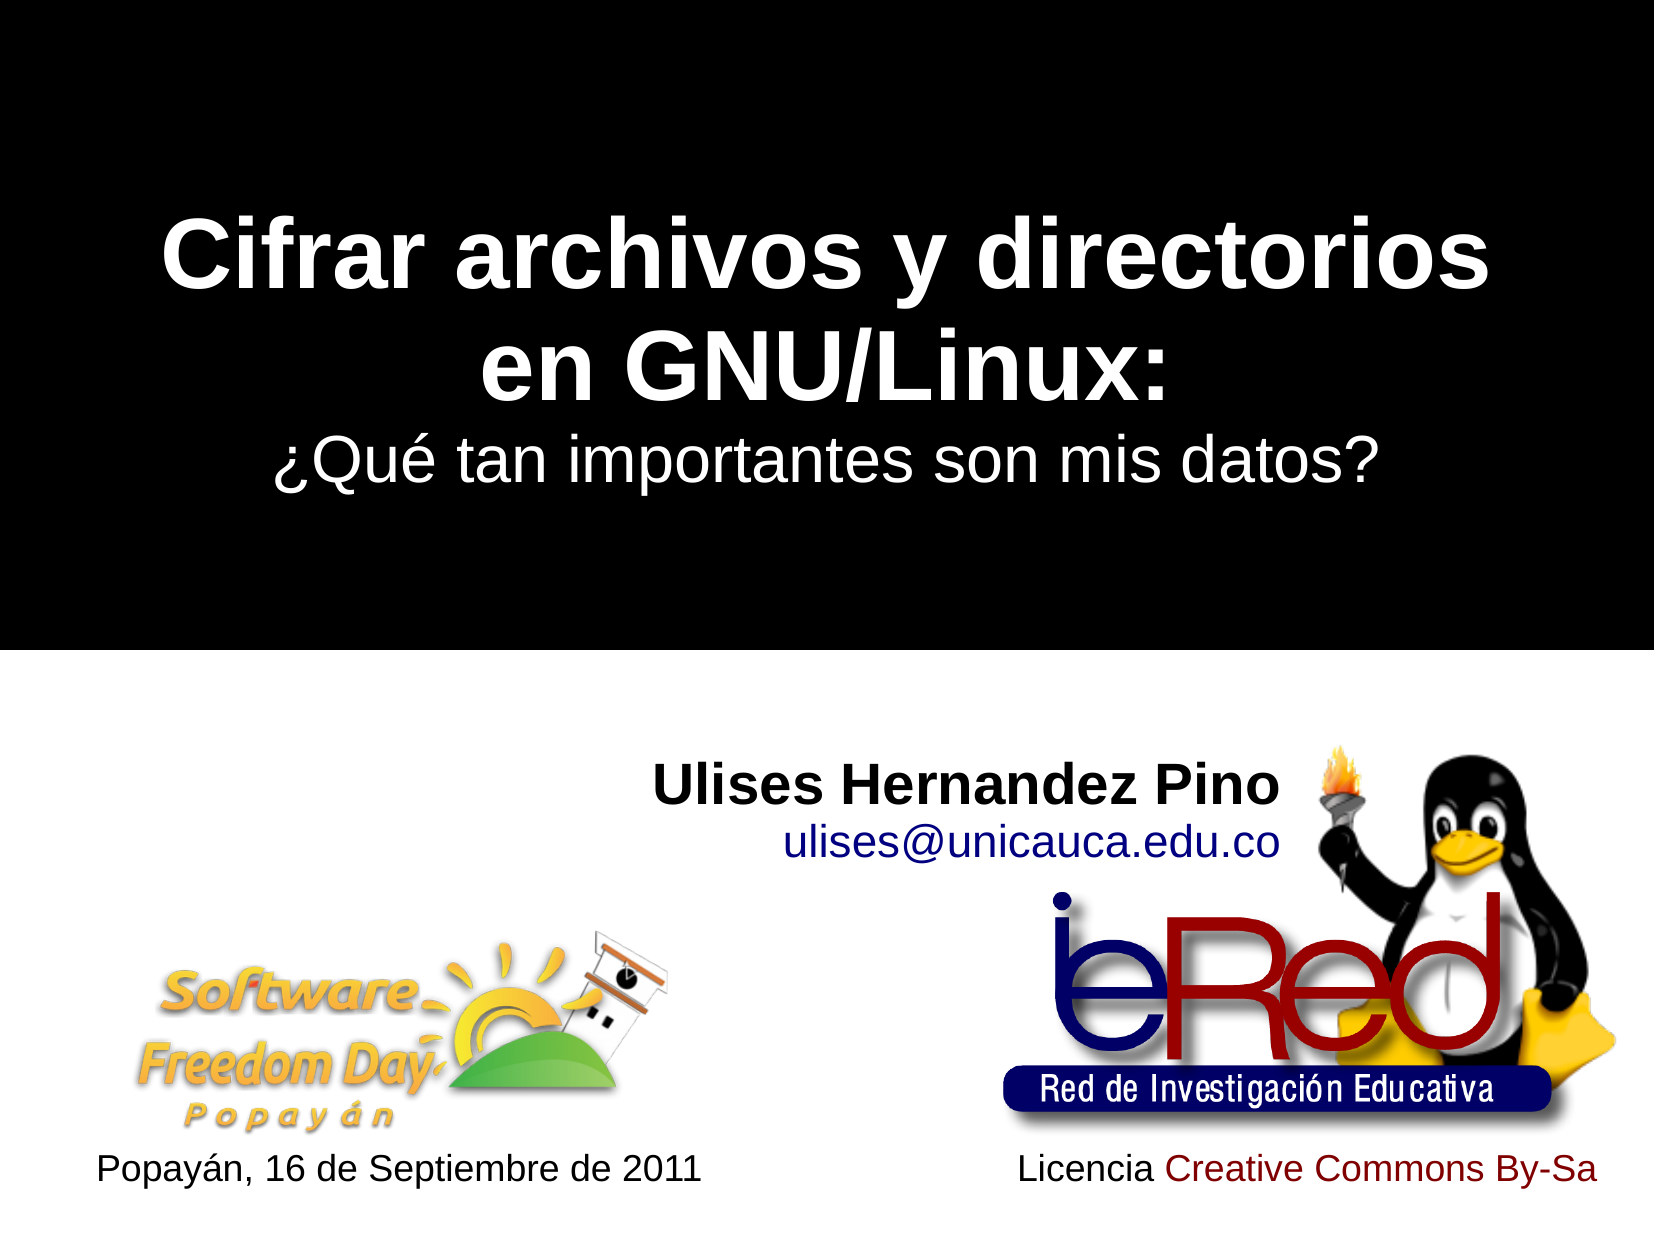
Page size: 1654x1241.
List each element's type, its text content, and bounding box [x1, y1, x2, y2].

text_box [0, 0, 1654, 650]
text_box Popayán, 16 de Septiembre de 2011 [81, 1139, 718, 1197]
subtitle Cifrar archivos y directorios en GNU/Linux: ¿Qué tan importantes son mis datos? [82, 74, 1571, 621]
text_box Ulises Hernandez Pino ulises@unicauca.edu.co [637, 744, 1296, 876]
picture [932, 738, 1624, 1175]
picture [129, 930, 668, 1137]
text_box Licencia Creative Commons By-Sa [1002, 1139, 1613, 1197]
